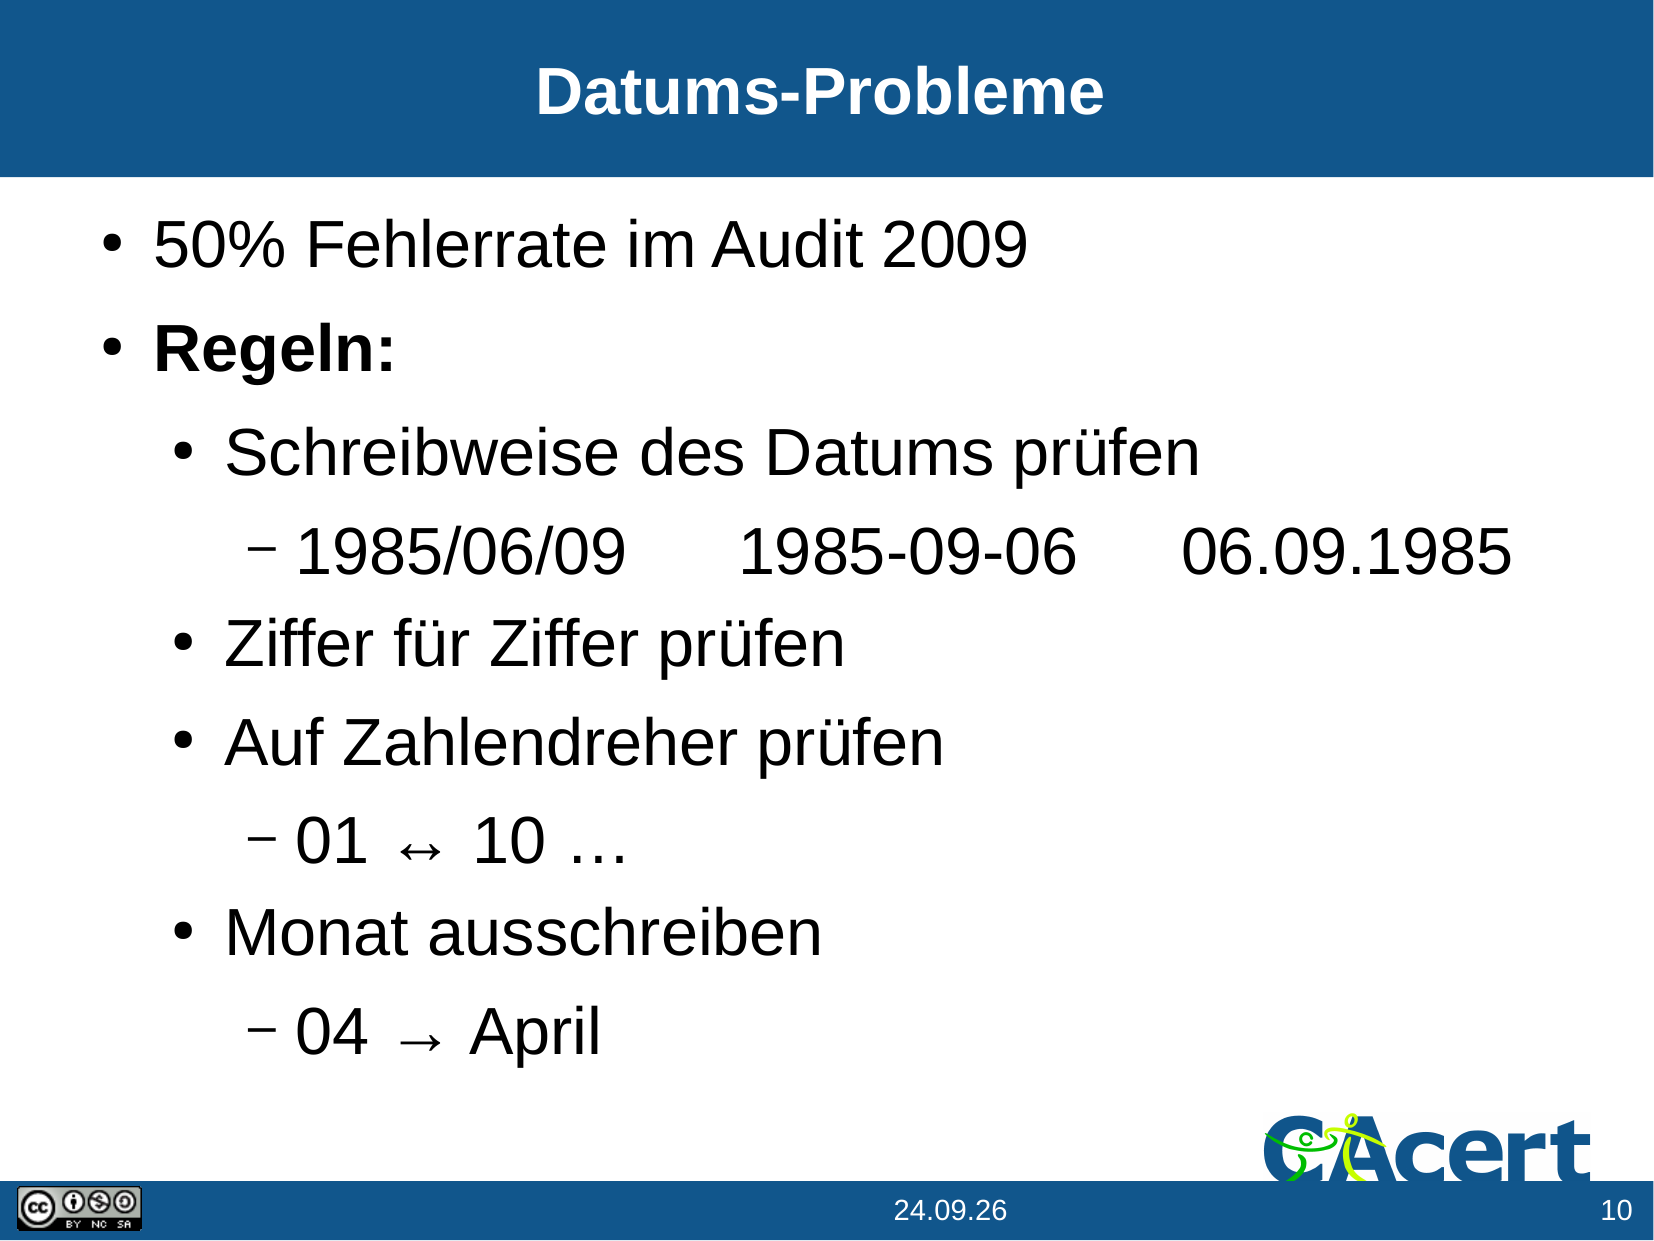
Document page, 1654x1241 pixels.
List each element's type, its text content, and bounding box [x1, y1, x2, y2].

title Datums-Probleme [76, 17, 1565, 166]
picture [17, 1186, 142, 1231]
list 50% Fehlerrate im Audit 2009 Regeln: Schreibweise des Datums prüfen 1985/06/09 1985-09-06 06.09.1985 Ziffer für Ziffer prüfen Auf Zahlendreher prüfen 01 ↔ 10 … Monat ausschreiben 04 → April [82, 206, 1571, 1080]
picture [1263, 1112, 1591, 1181]
